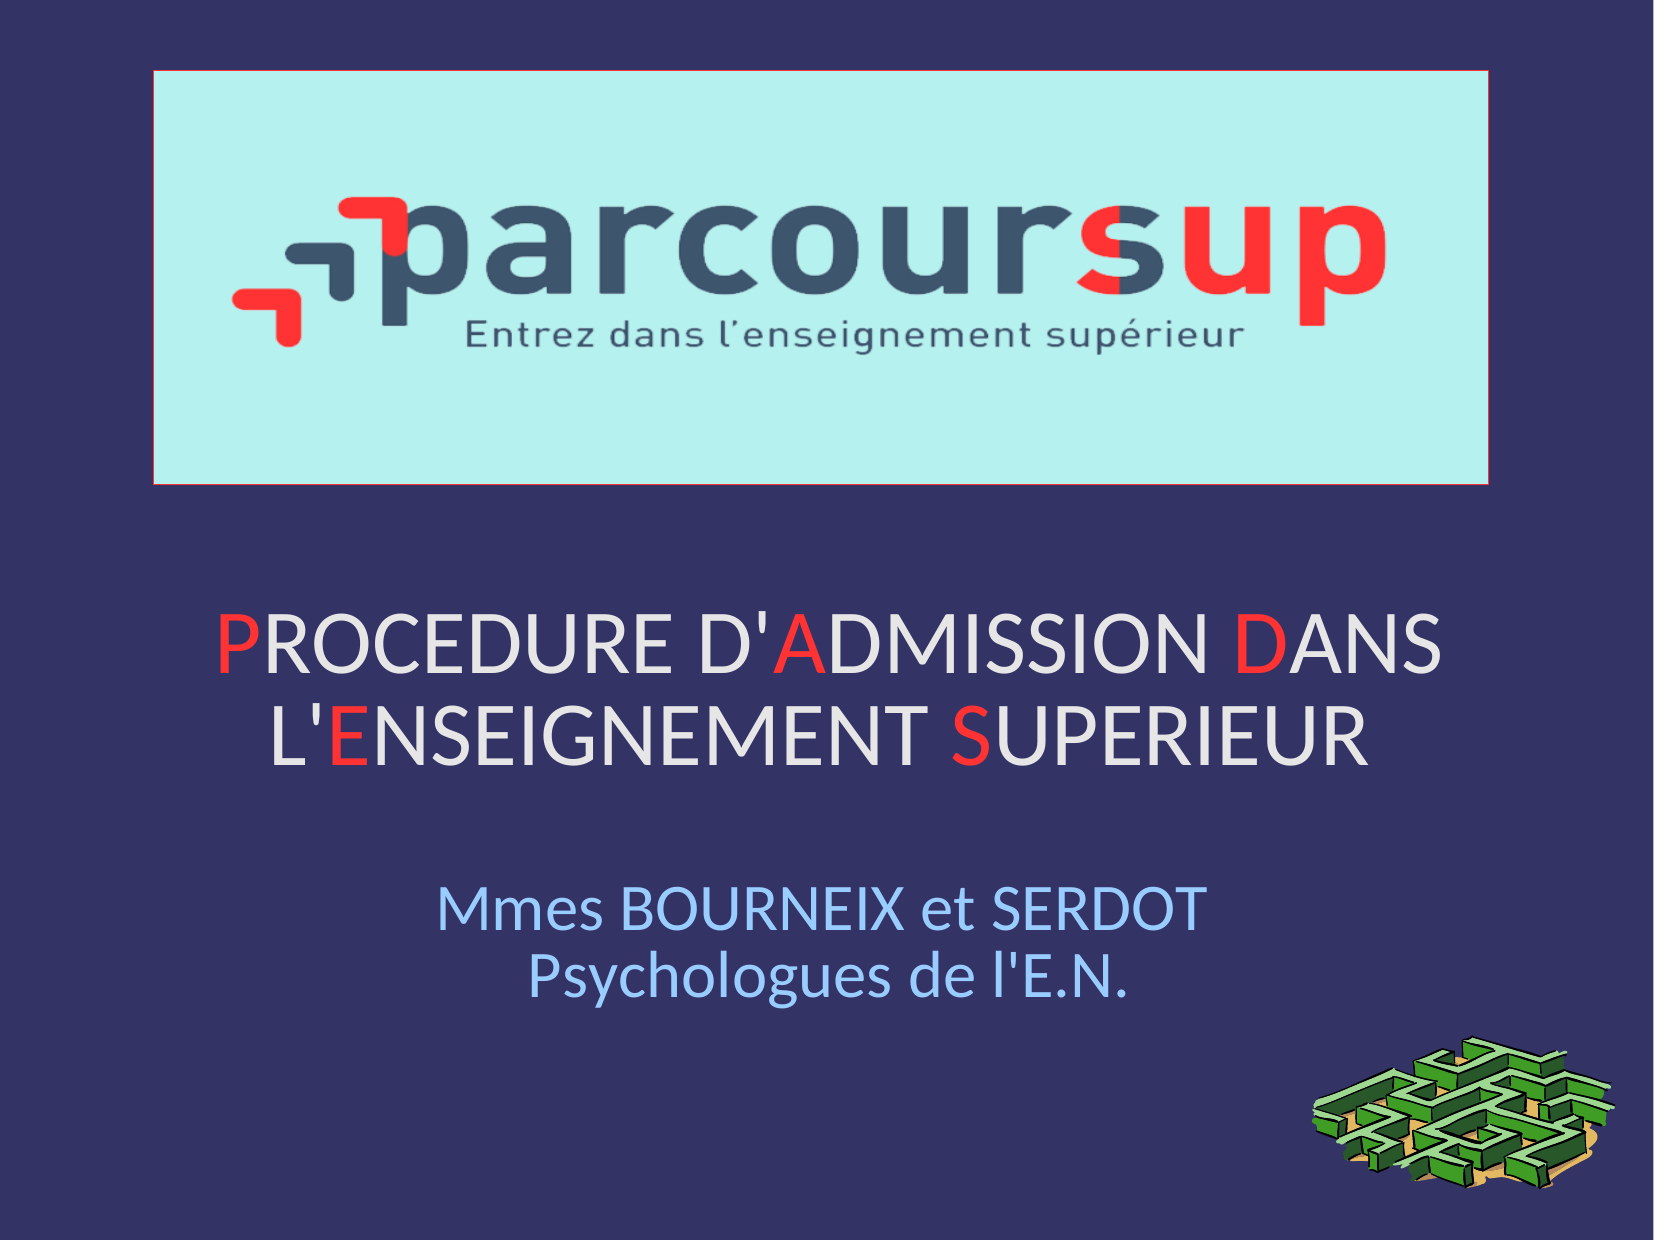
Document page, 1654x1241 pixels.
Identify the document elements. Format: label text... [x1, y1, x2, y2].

picture [153, 70, 1489, 485]
title PROCEDURE D'ADMISSION DANS L'ENSEIGNEMENT SUPERIEUR Mmes BOURNEIX et SERDOT Psychologues de l'E.N. [123, 70, 1536, 1182]
